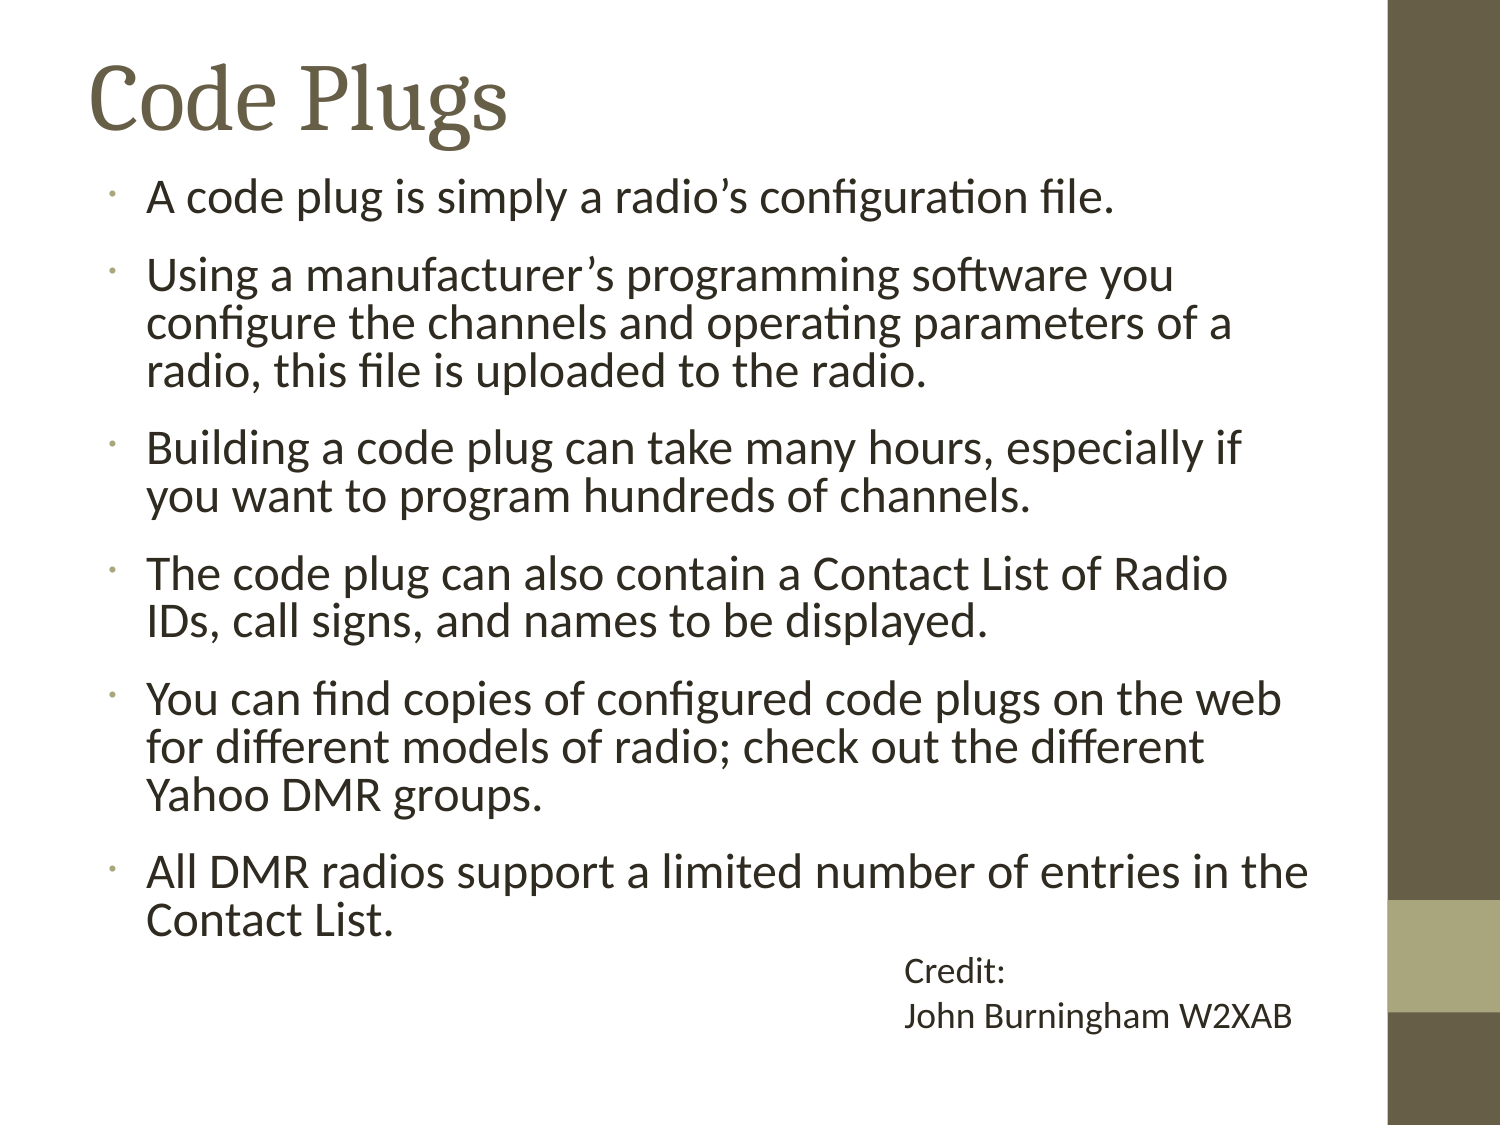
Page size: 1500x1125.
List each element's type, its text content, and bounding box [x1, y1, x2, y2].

title Code Plugs [75, 27, 1325, 168]
list A code plug is simply a radio’s configuration file. Using a manufacturer’s programming software you configure the channels and operating parameters of a radio, this file is uploaded to the radio. Building a code plug can take many hours, especially if you want to program hundreds of channels. The code plug can also contain a Contact List of Radio IDs, call signs, and names to be displayed. You can find copies of configured code plugs on the web for different models of radio; check out the different Yahoo DMR groups. All DMR radios support a limited number of entries in the Contact List. [75, 168, 1325, 1006]
text_box Credit: John Burningham W2XAB [889, 938, 1309, 1044]
